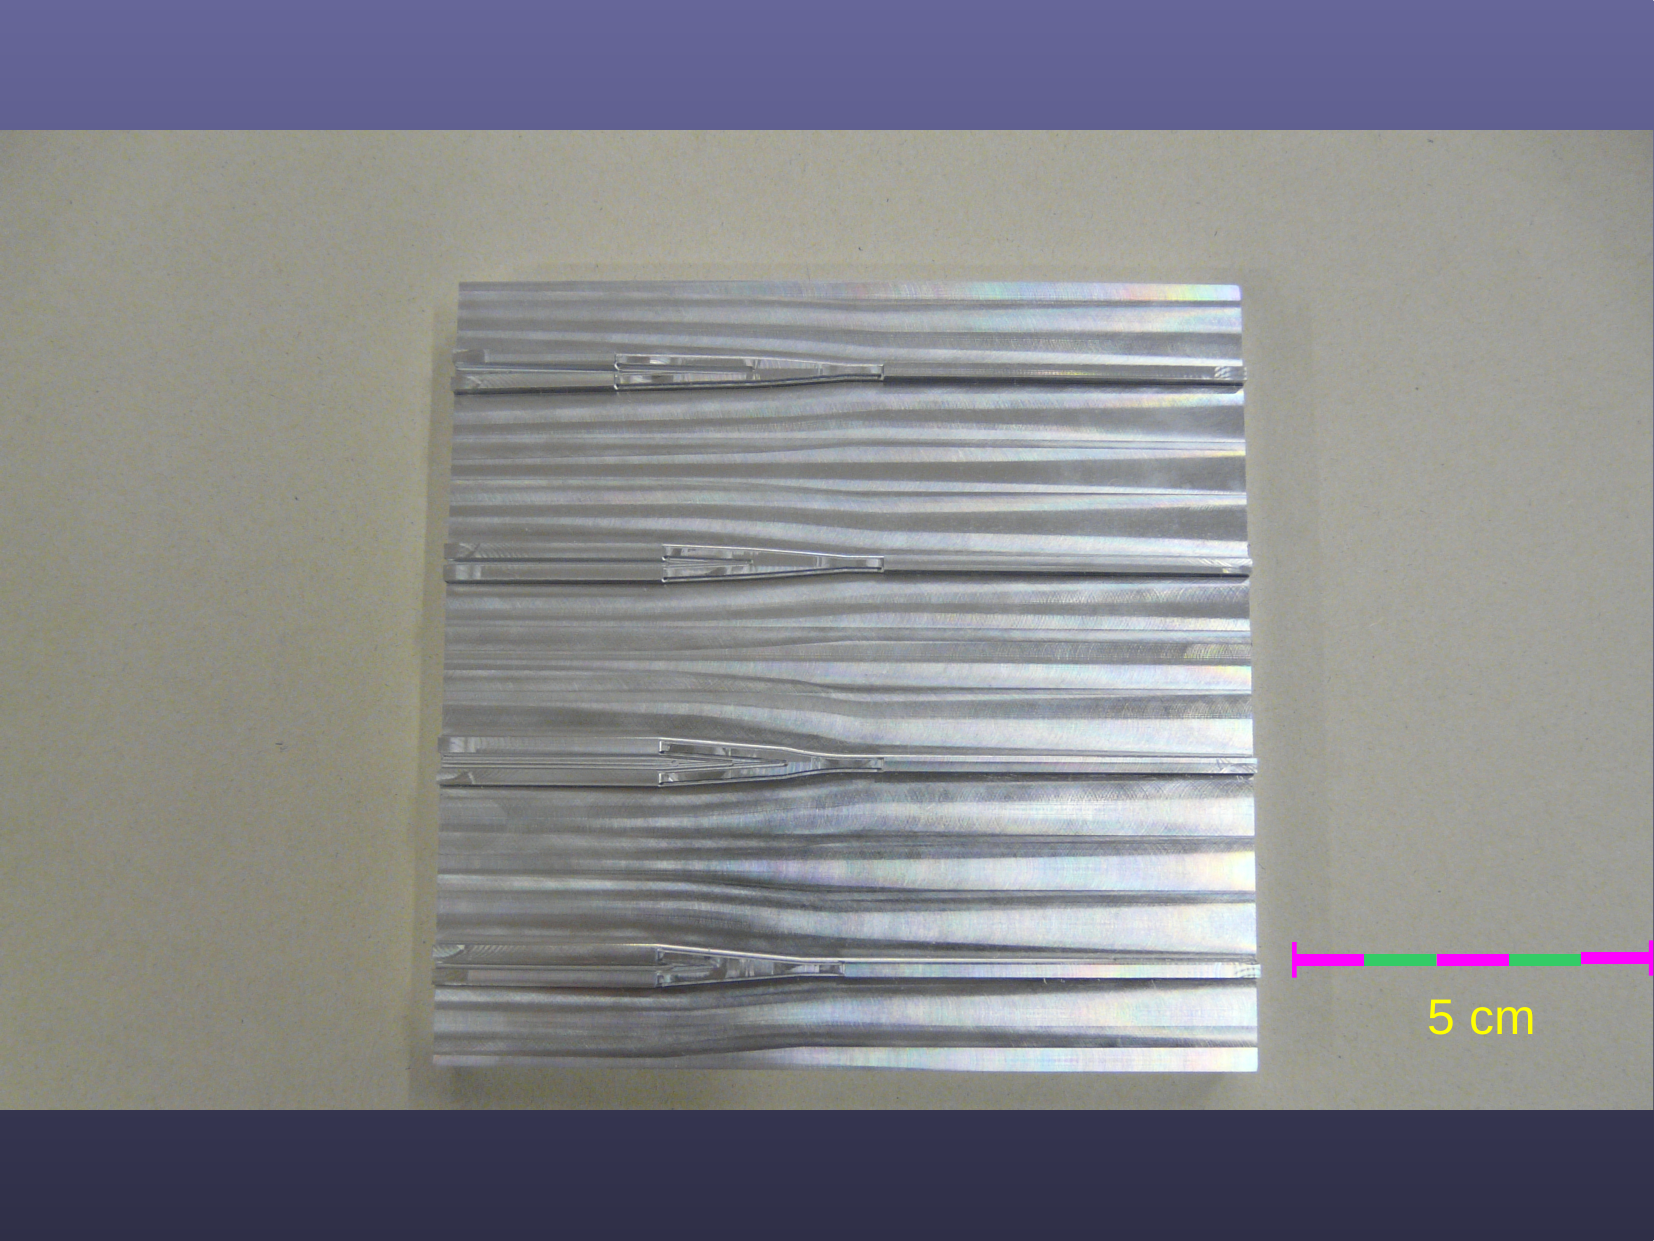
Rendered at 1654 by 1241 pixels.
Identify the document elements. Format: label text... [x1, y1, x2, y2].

text_box 5 cm [1412, 982, 1555, 1053]
picture [0, 130, 1654, 1110]
